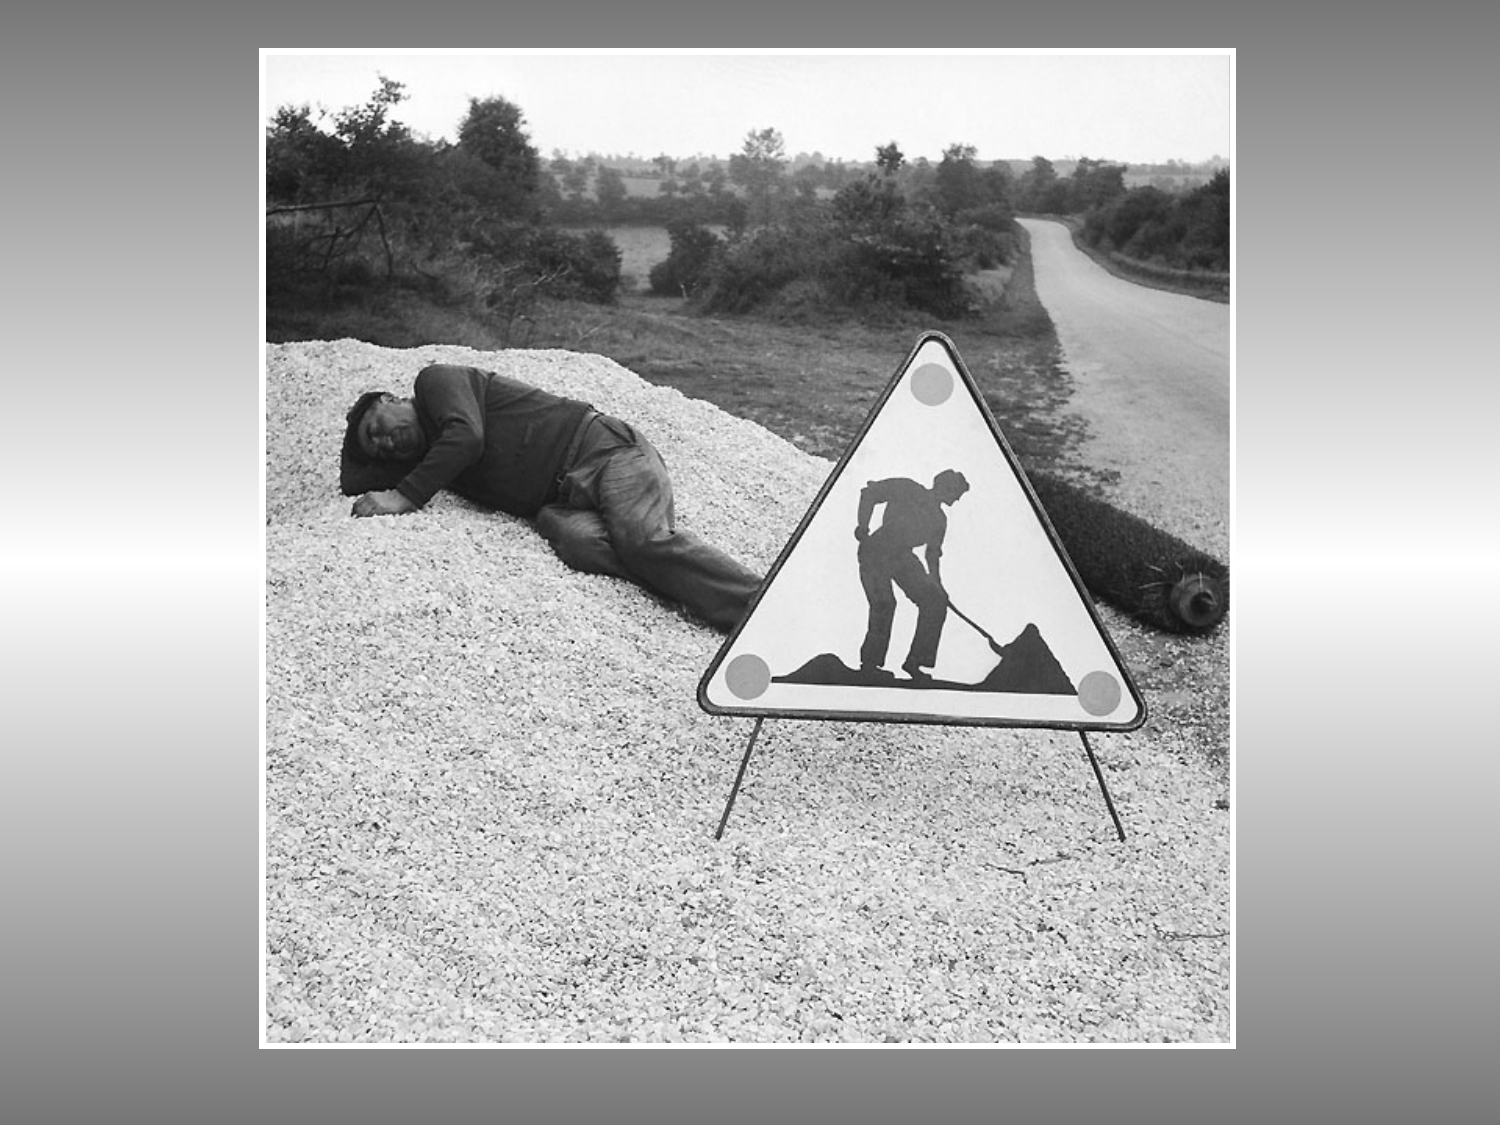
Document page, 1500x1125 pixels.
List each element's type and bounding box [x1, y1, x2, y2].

picture [265, 54, 1230, 1043]
